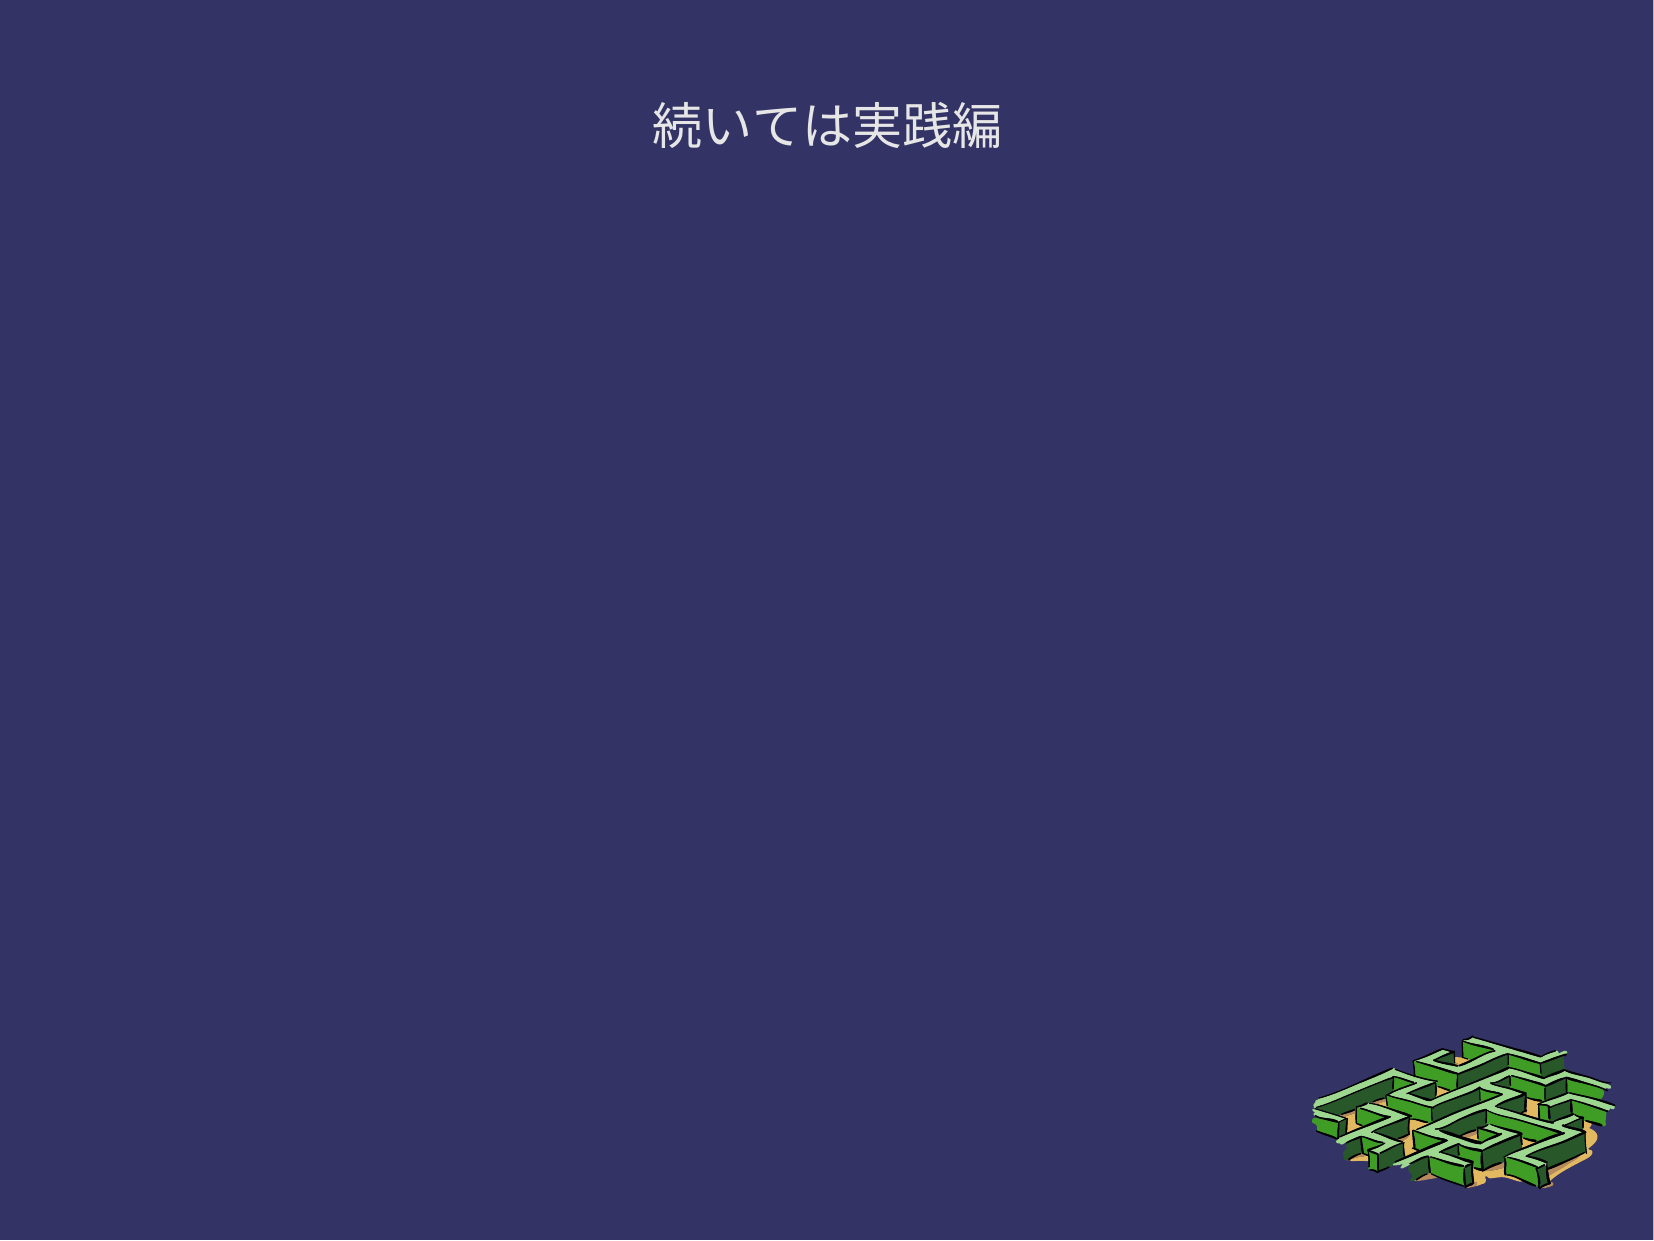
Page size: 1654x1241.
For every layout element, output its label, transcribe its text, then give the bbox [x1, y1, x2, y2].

title 続いては実践編 [121, 19, 1534, 227]
